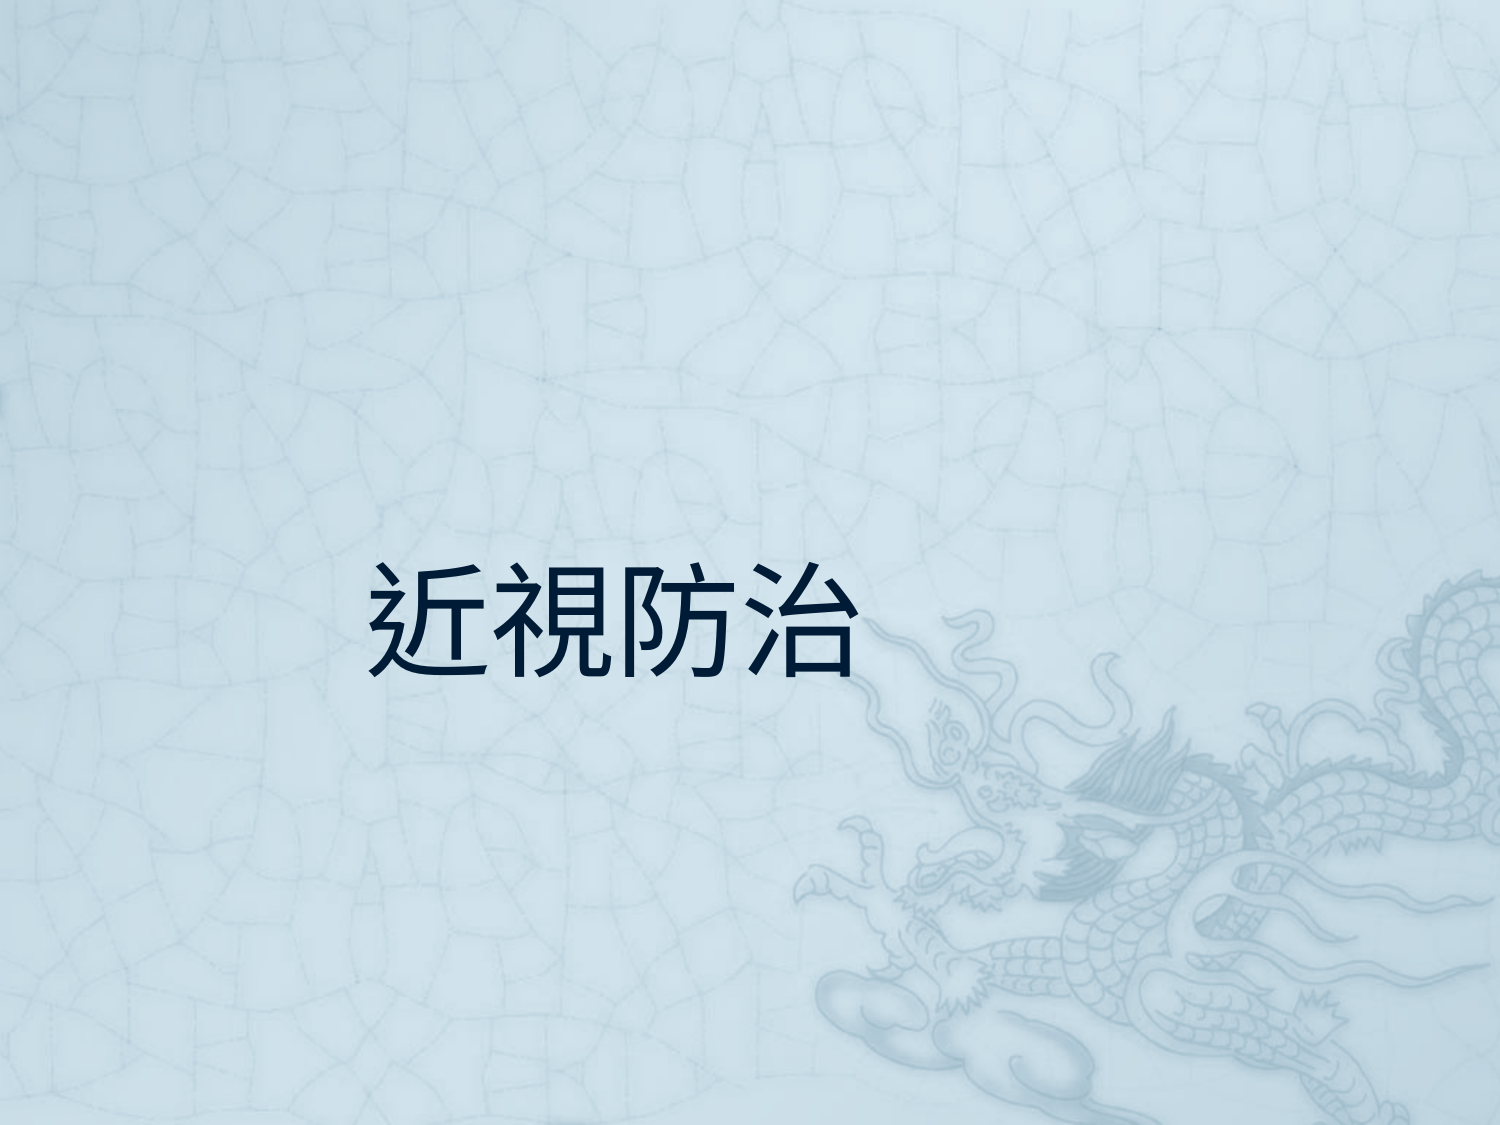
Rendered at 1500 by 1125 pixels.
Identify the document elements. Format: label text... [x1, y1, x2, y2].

title 近視防治 [350, 387, 1167, 701]
